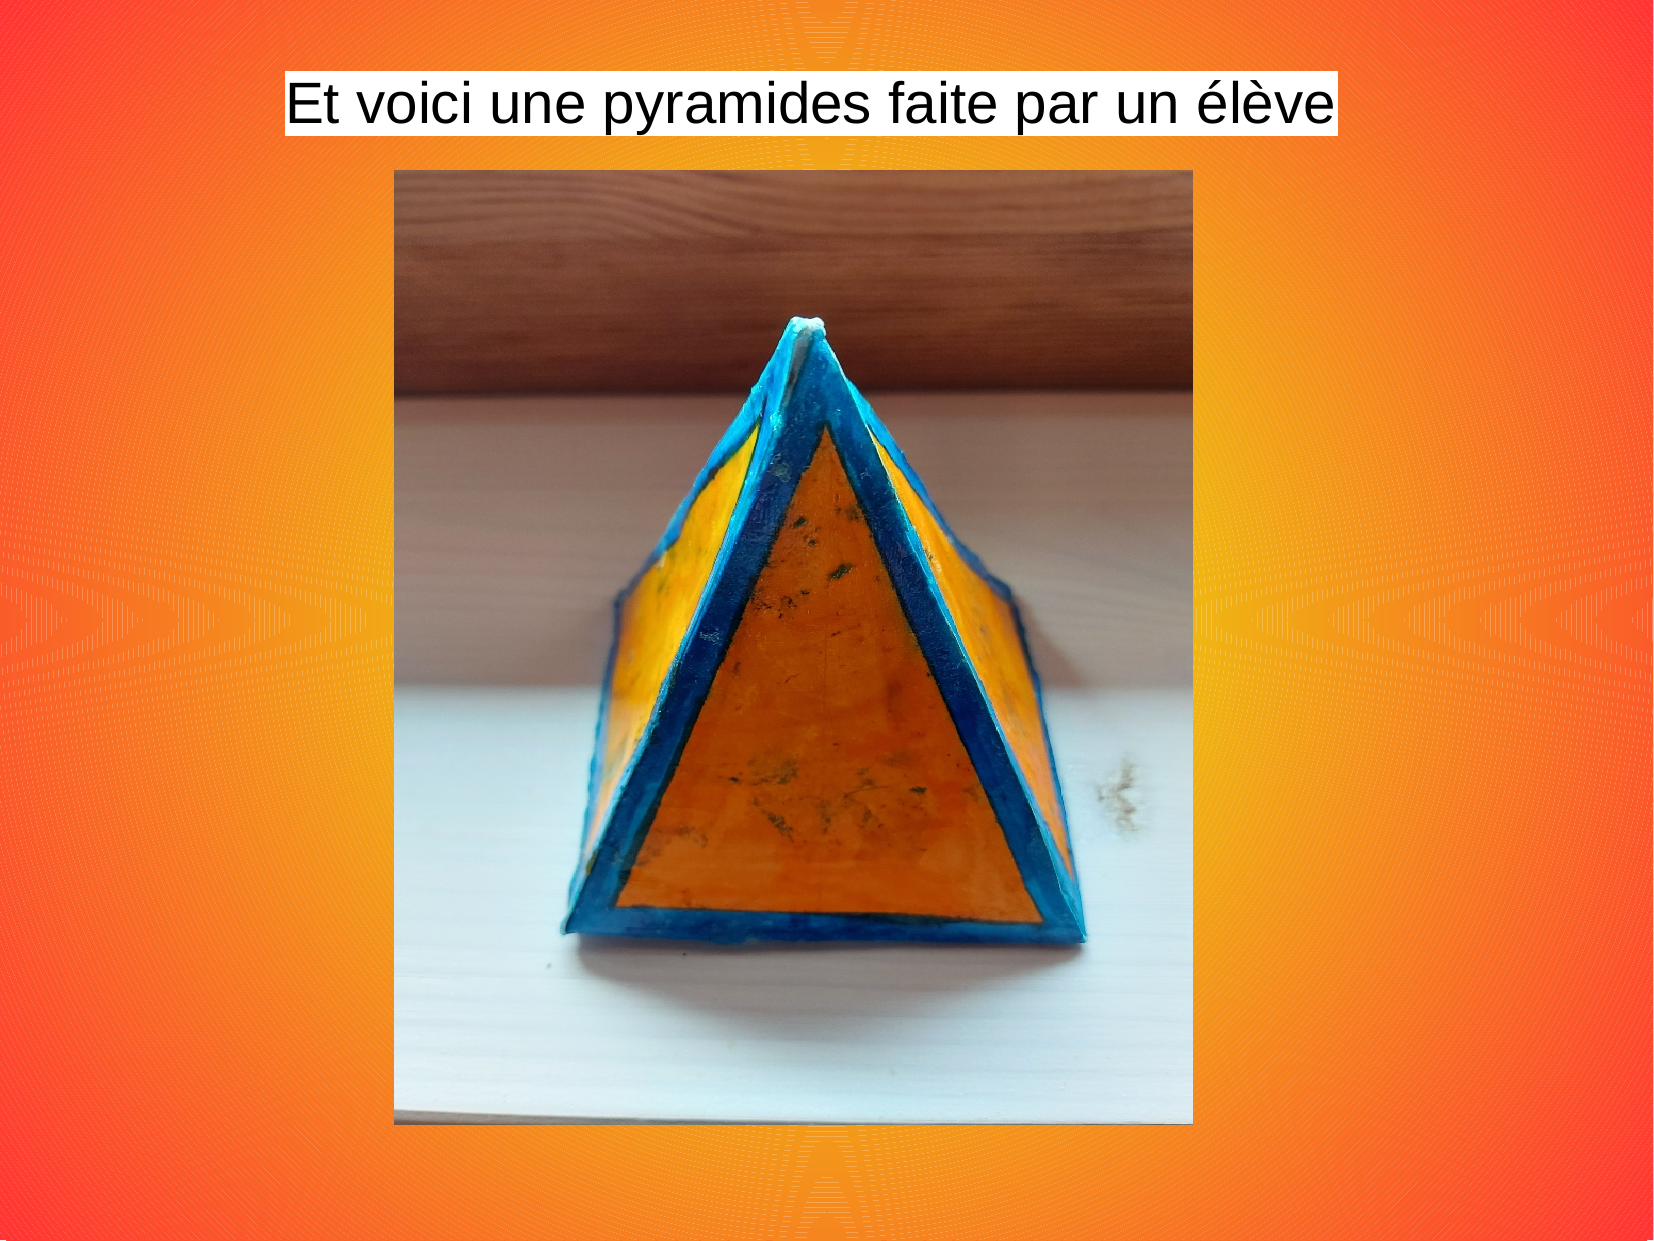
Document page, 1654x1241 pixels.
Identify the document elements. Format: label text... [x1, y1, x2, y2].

picture [394, 170, 1193, 1125]
title Et voici une pyramides faite par un élève [241, 57, 1382, 149]
